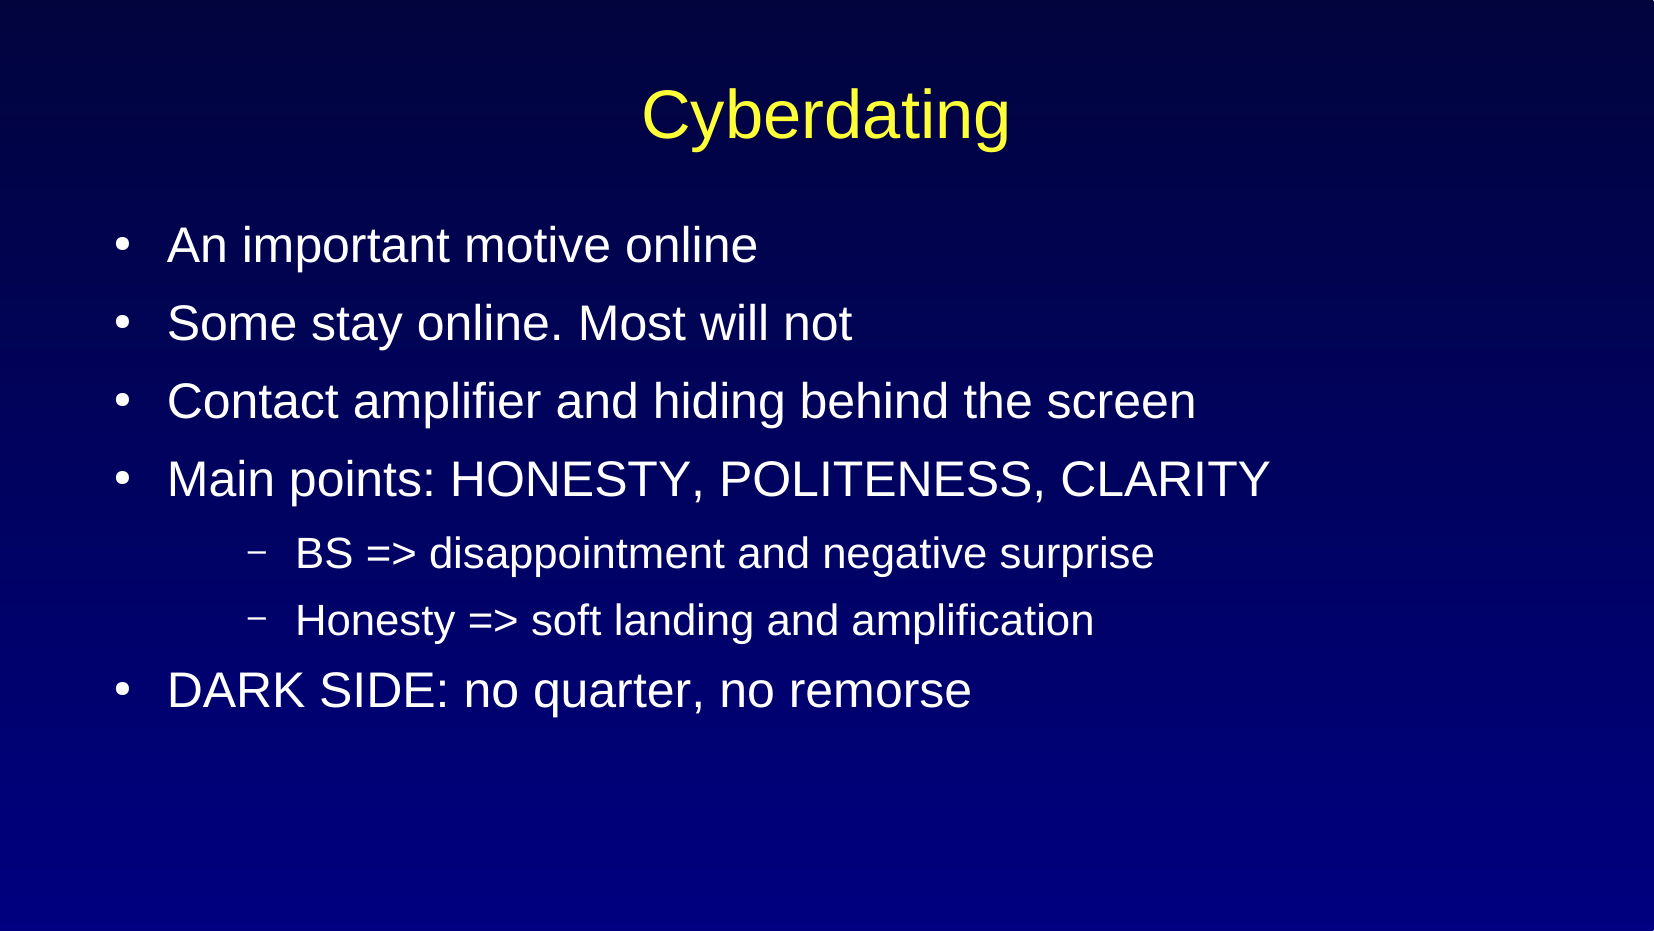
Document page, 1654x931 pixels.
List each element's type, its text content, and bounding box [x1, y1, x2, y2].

title Cyberdating [82, 37, 1571, 193]
list An important motive online Some stay online. Most will not Contact amplifier and hiding behind the screen Main points: HONESTY, POLITENESS, CLARITY BS => disappointment and negative surprise Honesty => soft landing and amplification DARK SIDE: no quarter, no remorse [82, 217, 1571, 758]
